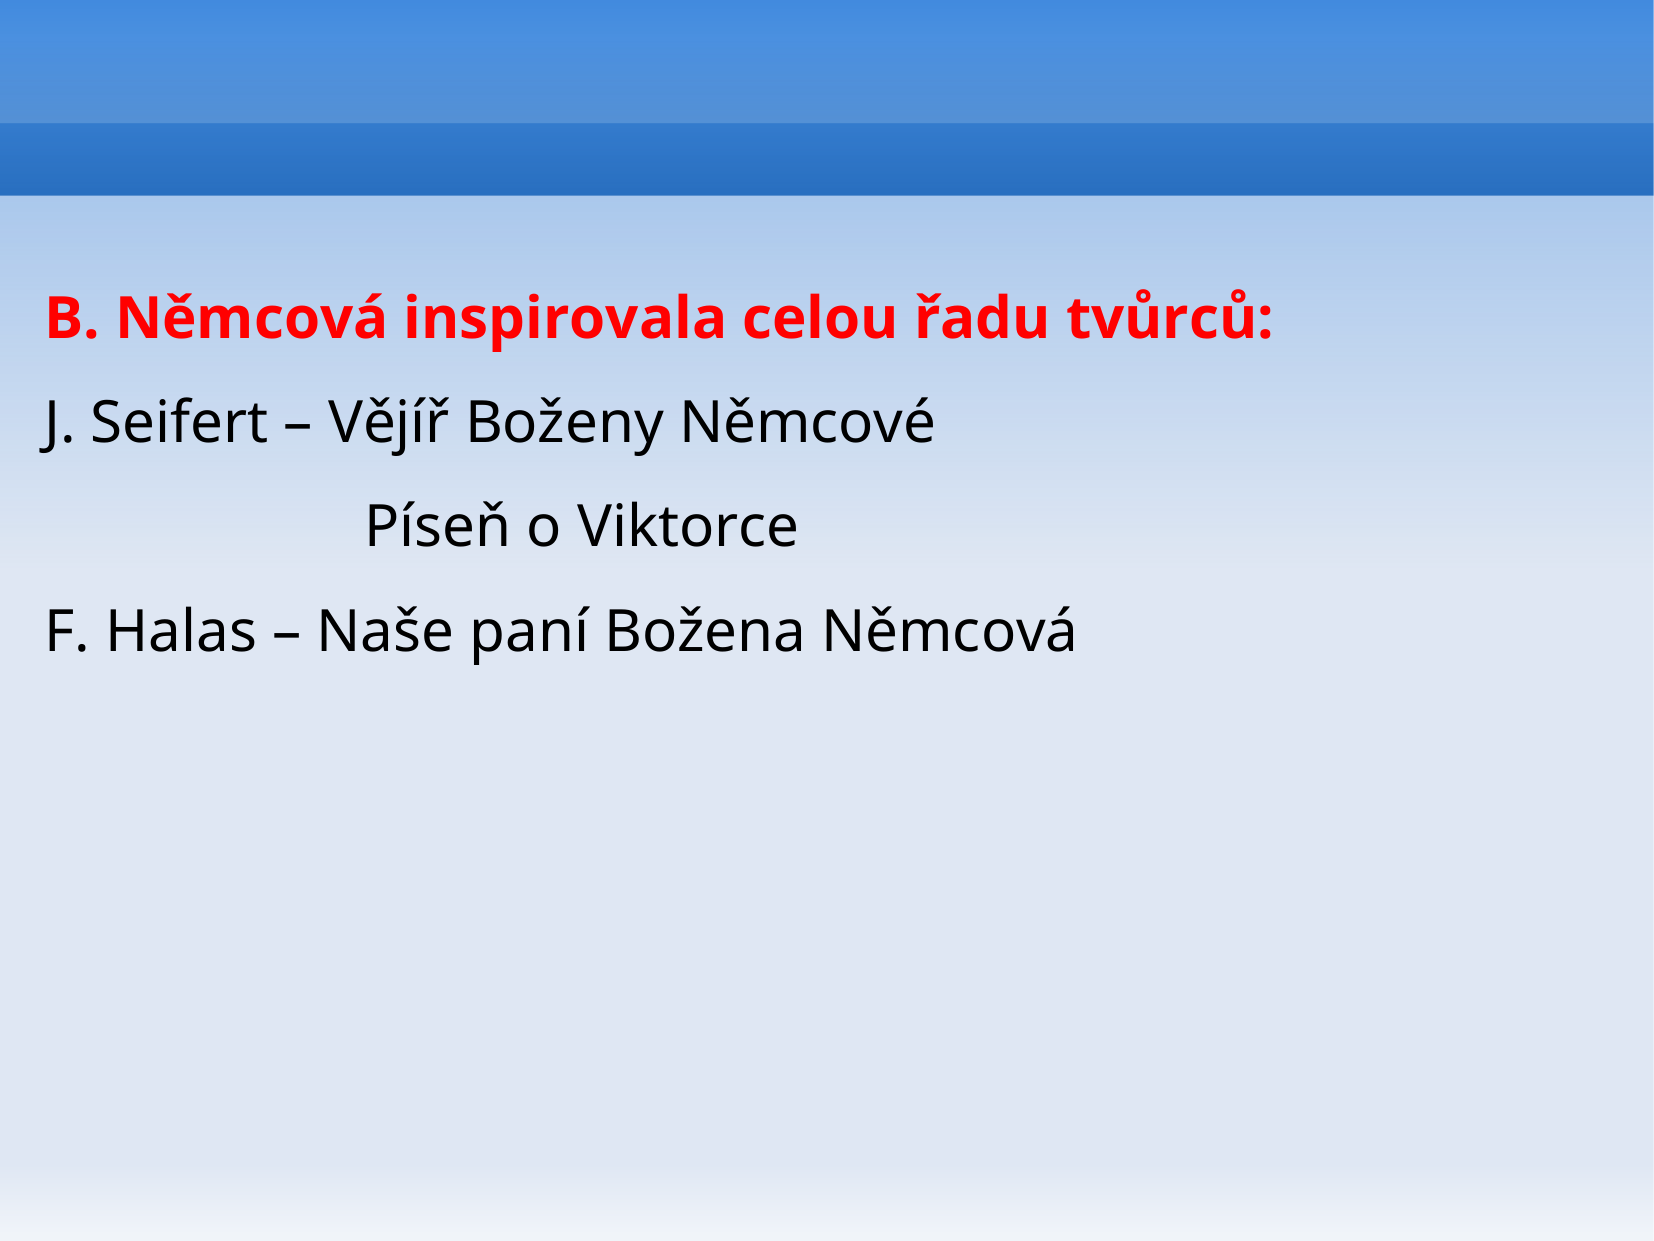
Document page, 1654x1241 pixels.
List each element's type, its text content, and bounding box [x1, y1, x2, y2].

text_box B. Němcová inspirovala celou řadu tvůrců: J. Seifert – Vějíř Boženy Němcové Píseň o Viktorce F. Halas – Naše paní Božena Němcová [29, 269, 1654, 714]
picture [0, 0, 1654, 1241]
